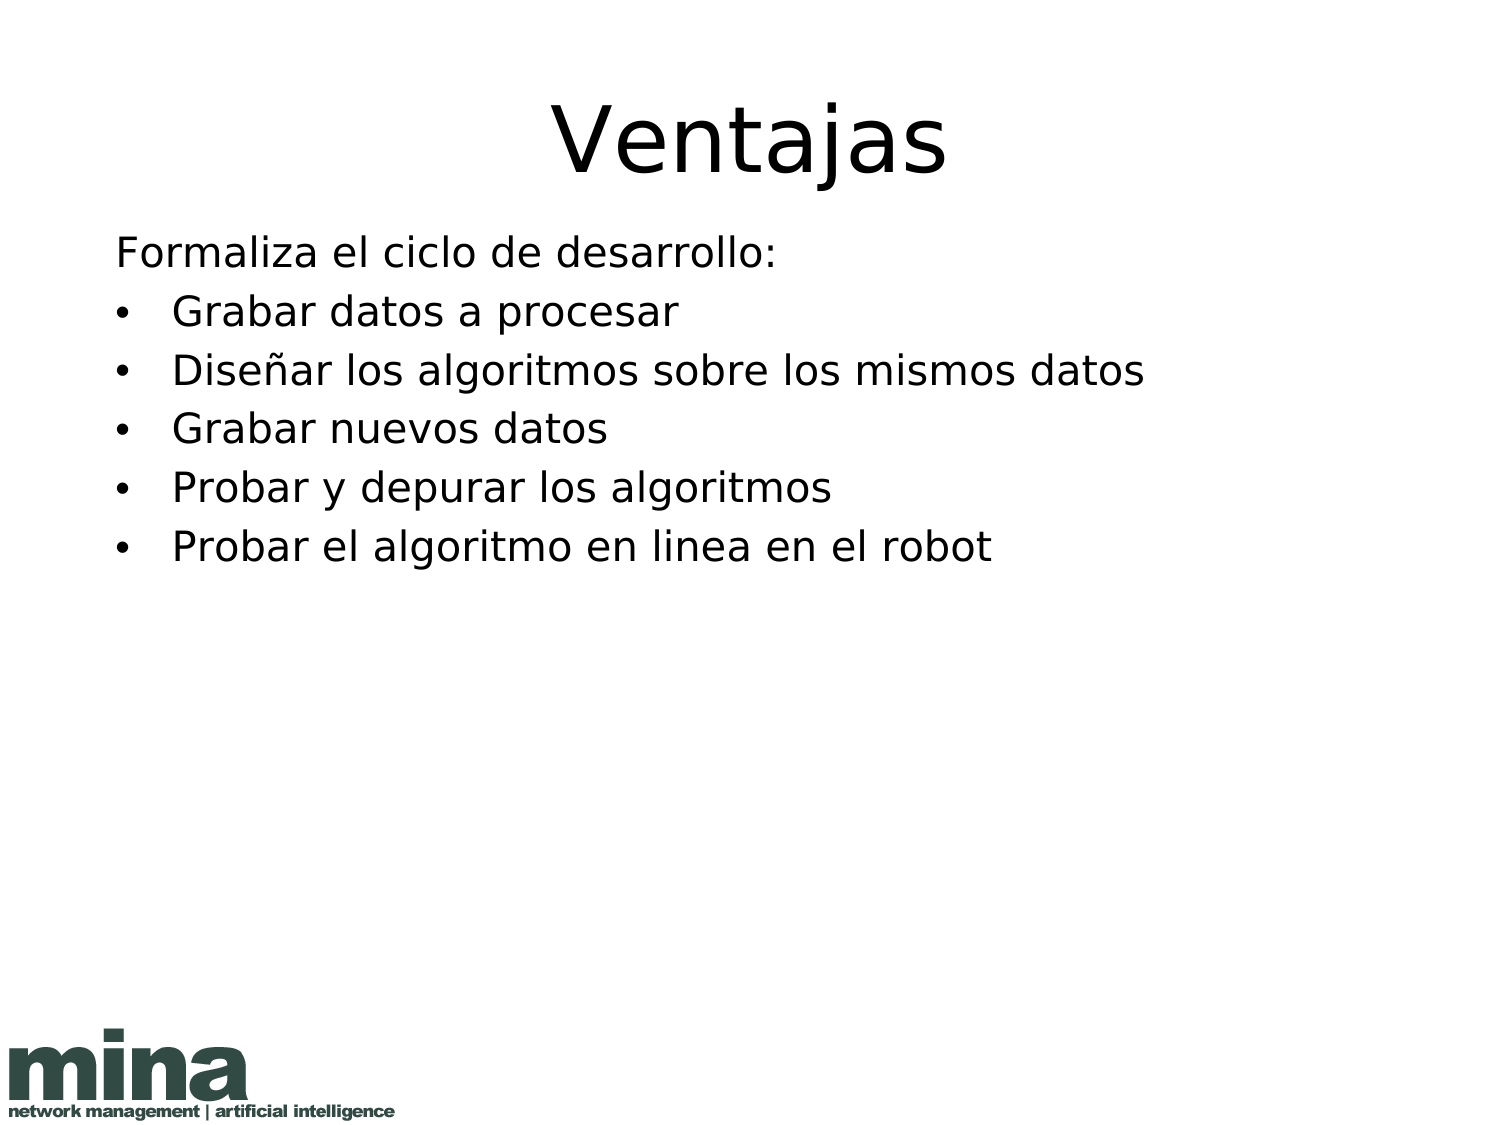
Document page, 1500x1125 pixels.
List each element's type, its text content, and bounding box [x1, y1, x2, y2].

list Formaliza el ciclo de desarrollo: Grabar datos a procesar Diseñar los algoritmos sobre los mismos datos Grabar nuevos datos Probar y depurar los algoritmos Probar el algoritmo en linea en el robot [100, 221, 1376, 959]
title Ventajas [112, 46, 1388, 235]
picture [0, 1022, 402, 1125]
